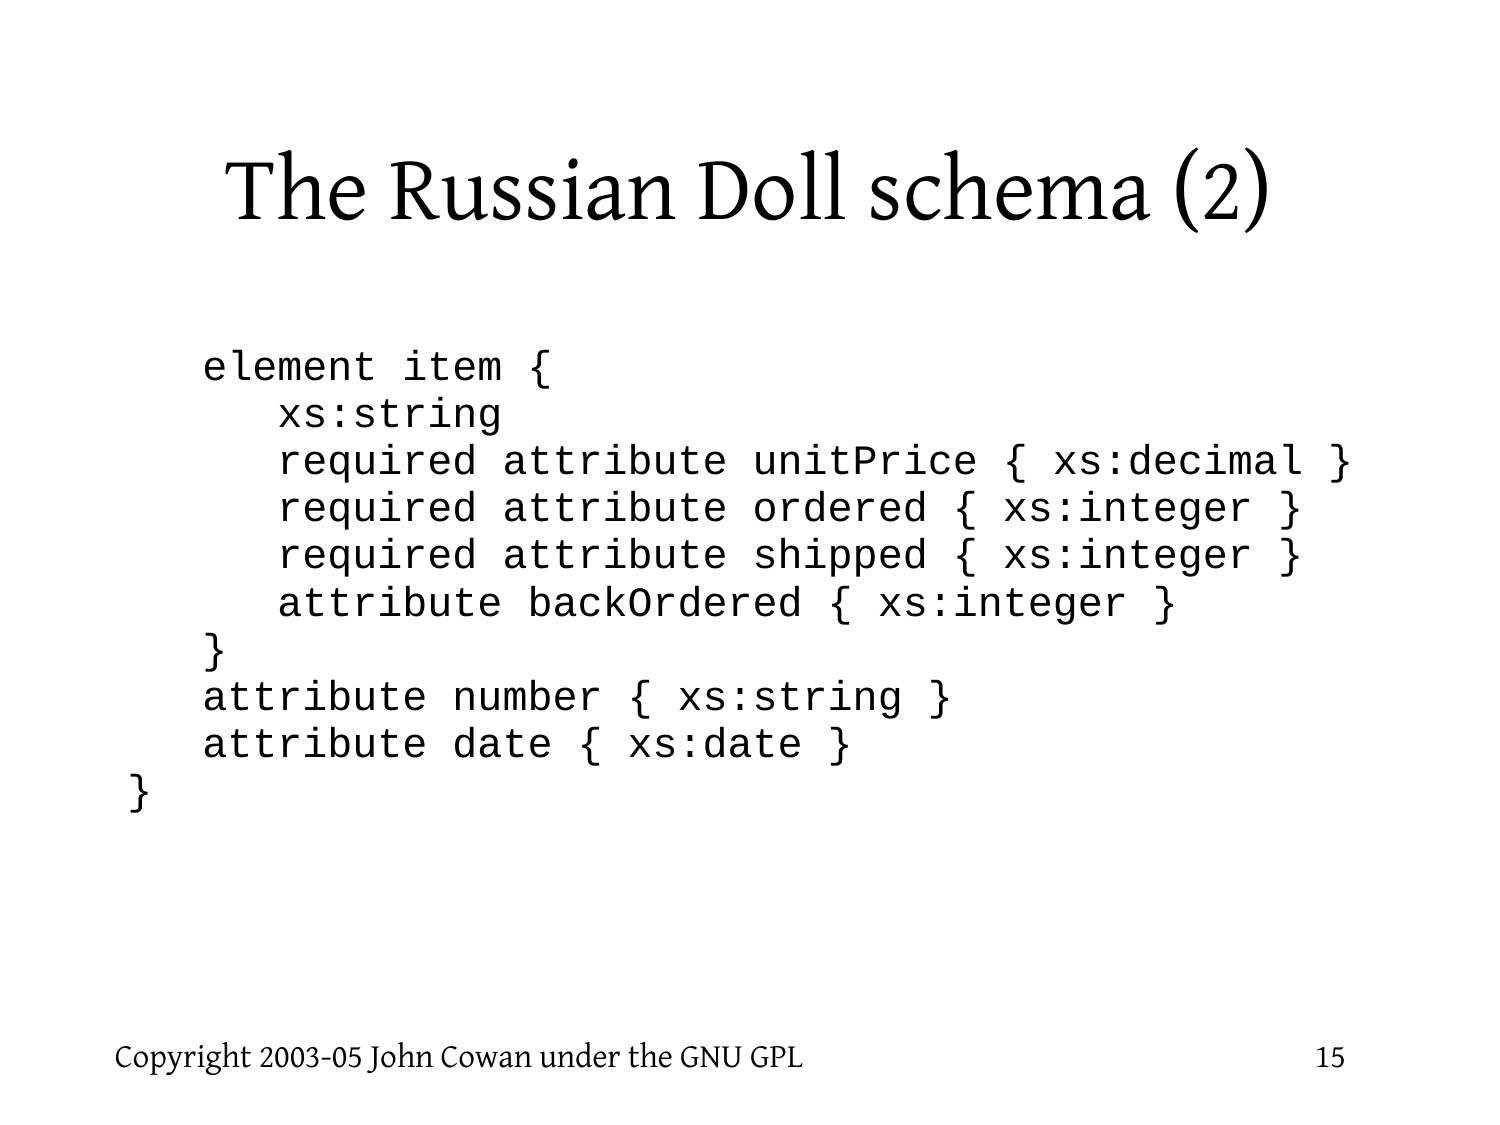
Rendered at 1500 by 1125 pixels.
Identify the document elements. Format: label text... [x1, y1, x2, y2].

title The Russian Doll schema (2) [112, 99, 1388, 288]
text_box element item { xs:string required attribute unitPrice { xs:decimal } required attribute ordered { xs:integer } required attribute shipped { xs:integer } attribute backOrdered { xs:integer } } attribute number { xs:string } attribute date { xs:date } } [112, 337, 1426, 803]
